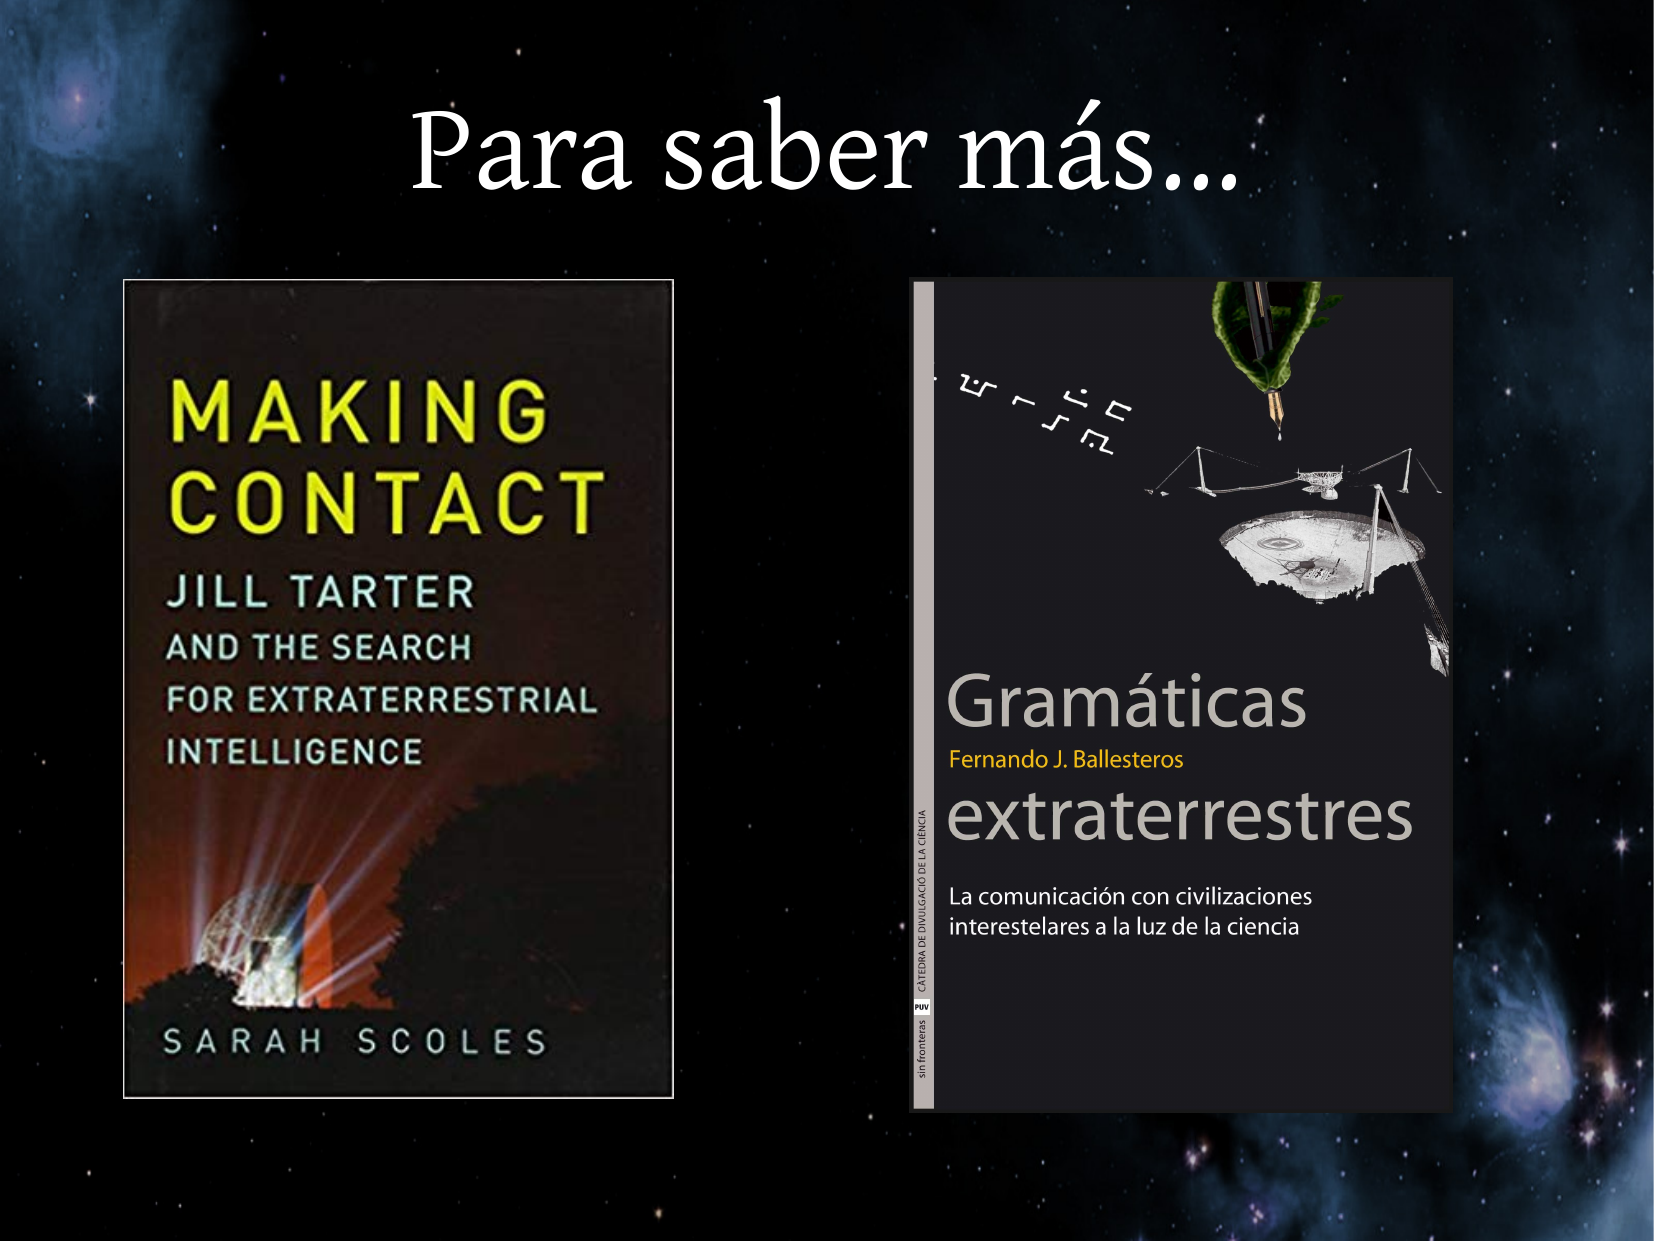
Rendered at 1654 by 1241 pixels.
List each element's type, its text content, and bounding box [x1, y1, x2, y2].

title Para saber más... [82, 49, 1571, 257]
picture [0, 0, 1654, 1241]
